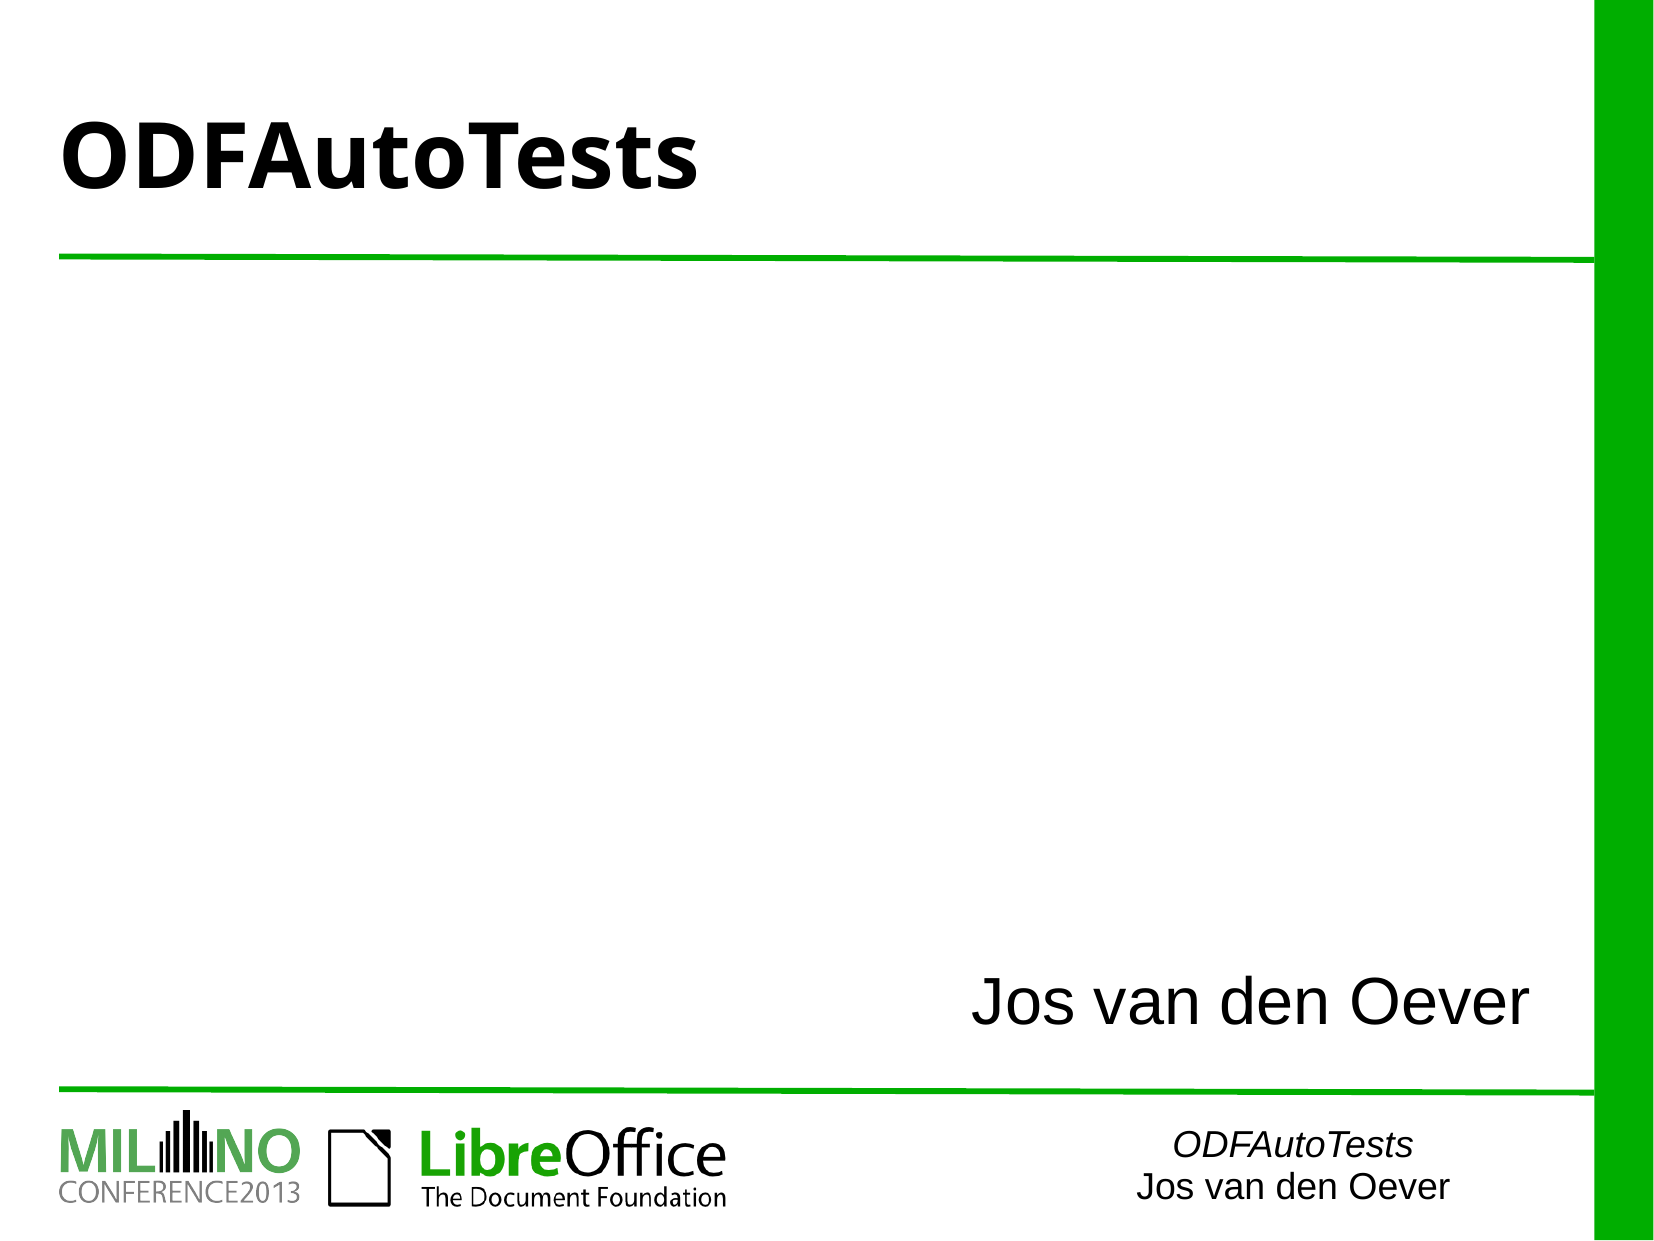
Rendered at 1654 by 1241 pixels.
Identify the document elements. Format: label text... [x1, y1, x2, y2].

picture [59, 1093, 756, 1241]
text_box Jos van den Oever [955, 956, 1548, 1047]
title ODFAutoTests [59, 49, 1548, 257]
